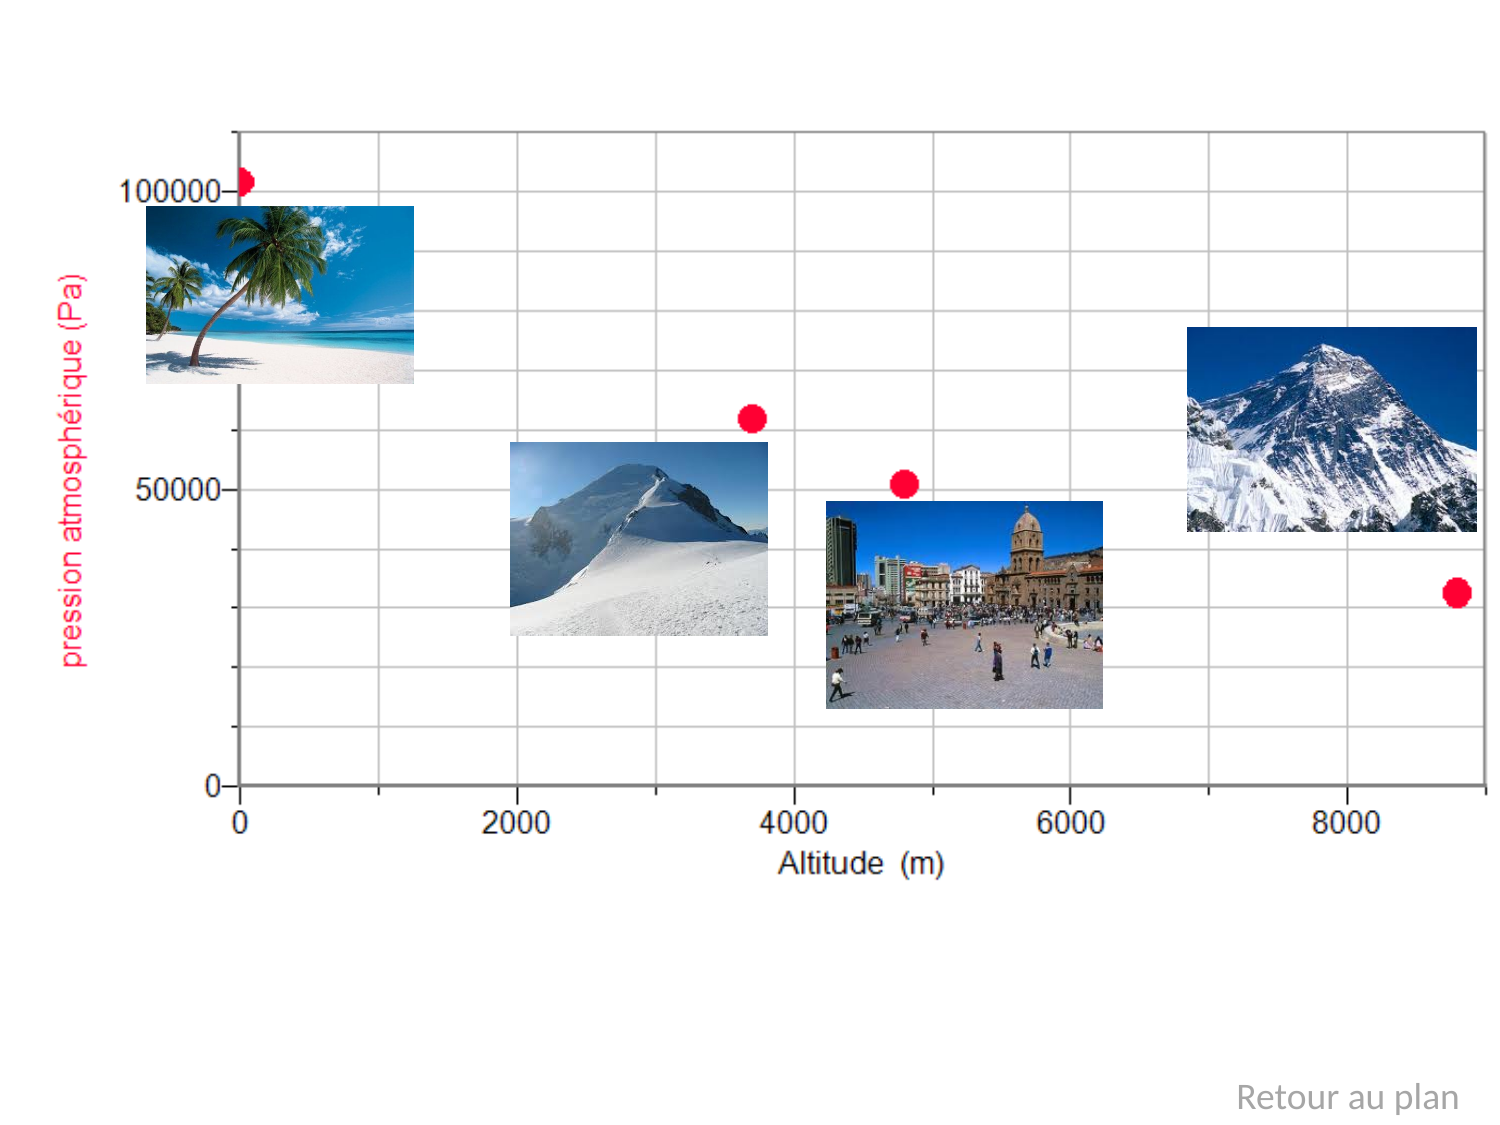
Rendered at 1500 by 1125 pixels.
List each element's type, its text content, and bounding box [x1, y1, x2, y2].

picture [47, 118, 1500, 886]
text_box Retour au plan [1221, 1064, 1476, 1125]
